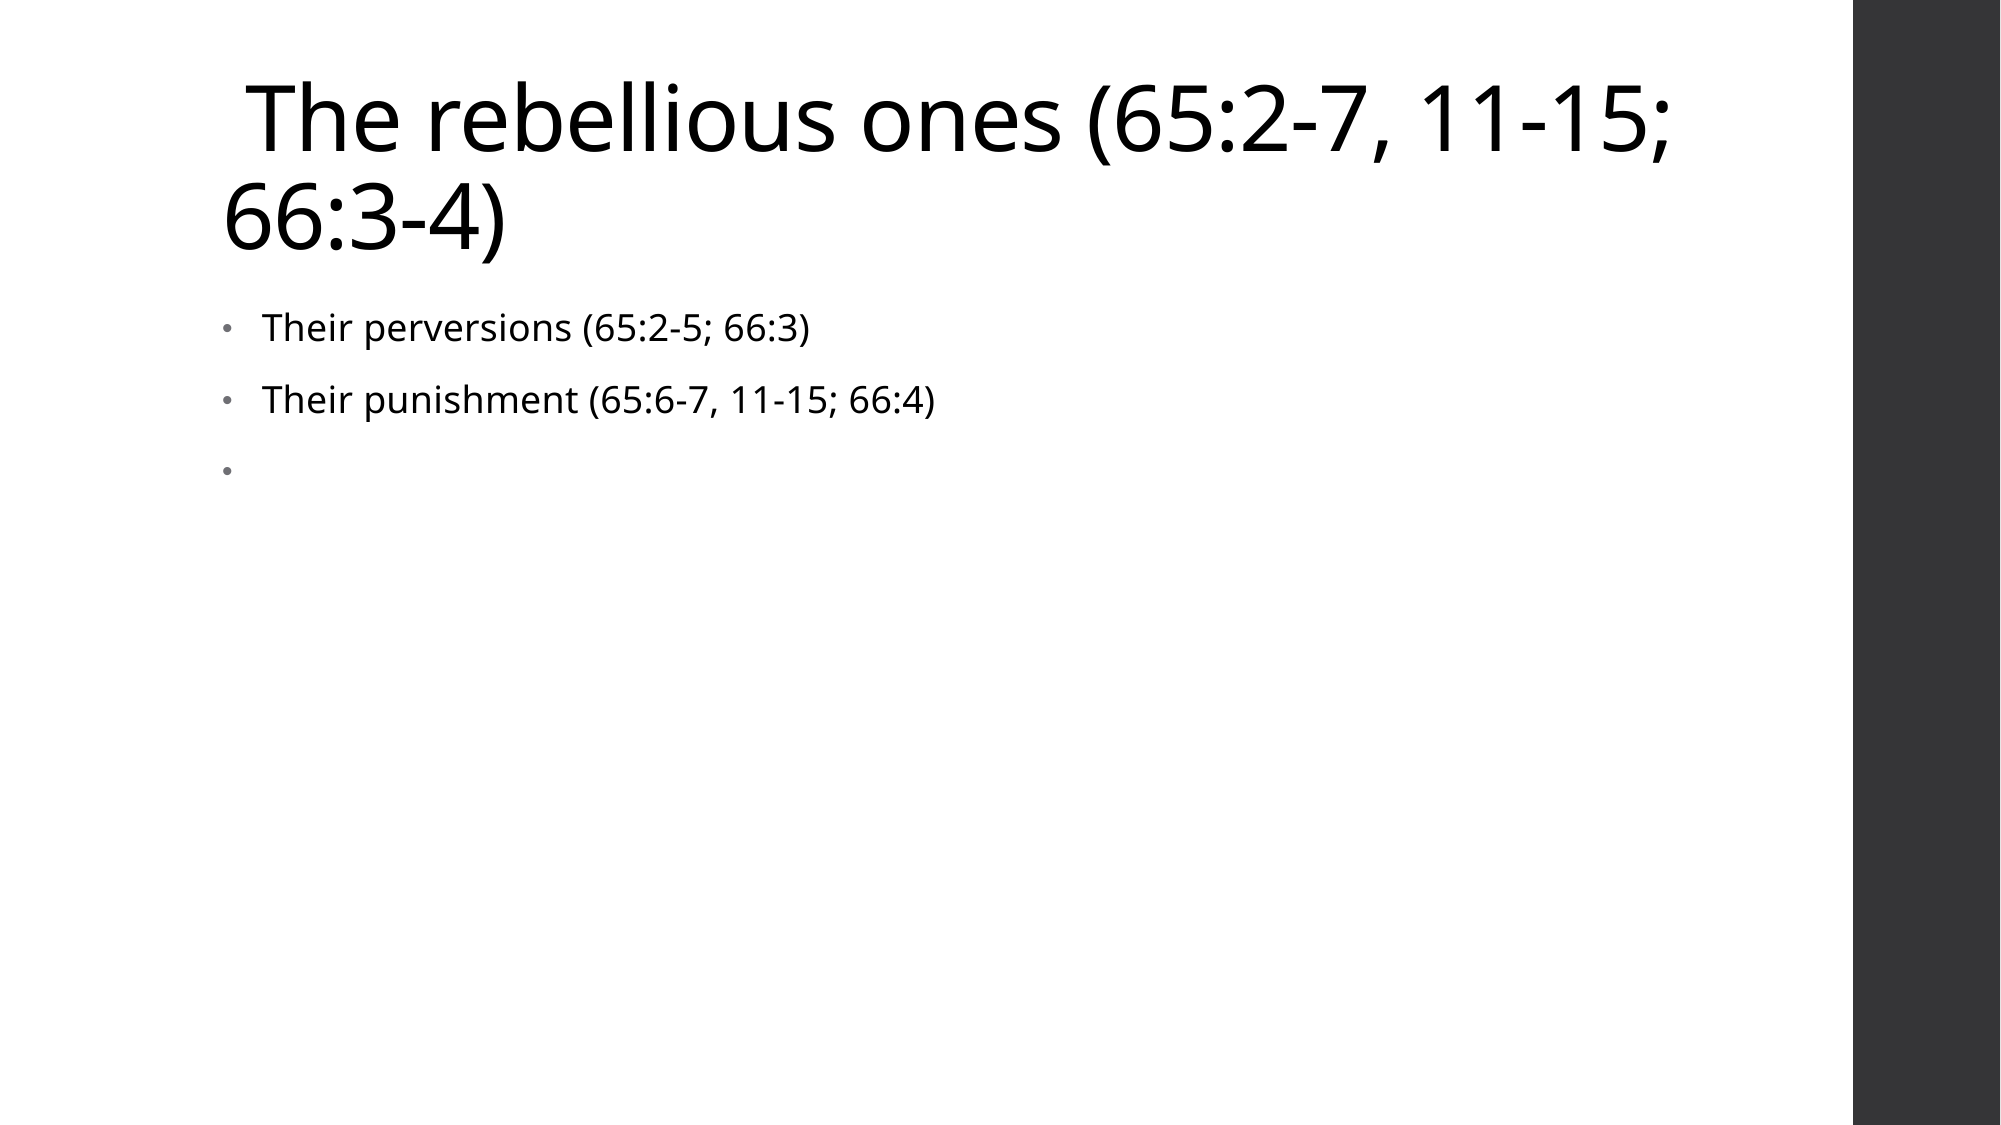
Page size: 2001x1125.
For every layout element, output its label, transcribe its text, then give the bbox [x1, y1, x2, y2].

title The rebellious ones (65:2-7, 11-15; 66:3-4) [206, 60, 1797, 278]
list Their perversions (65:2-5; 66:3) Their punishment (65:6-7, 11-15; 66:4) [206, 299, 1617, 1014]
